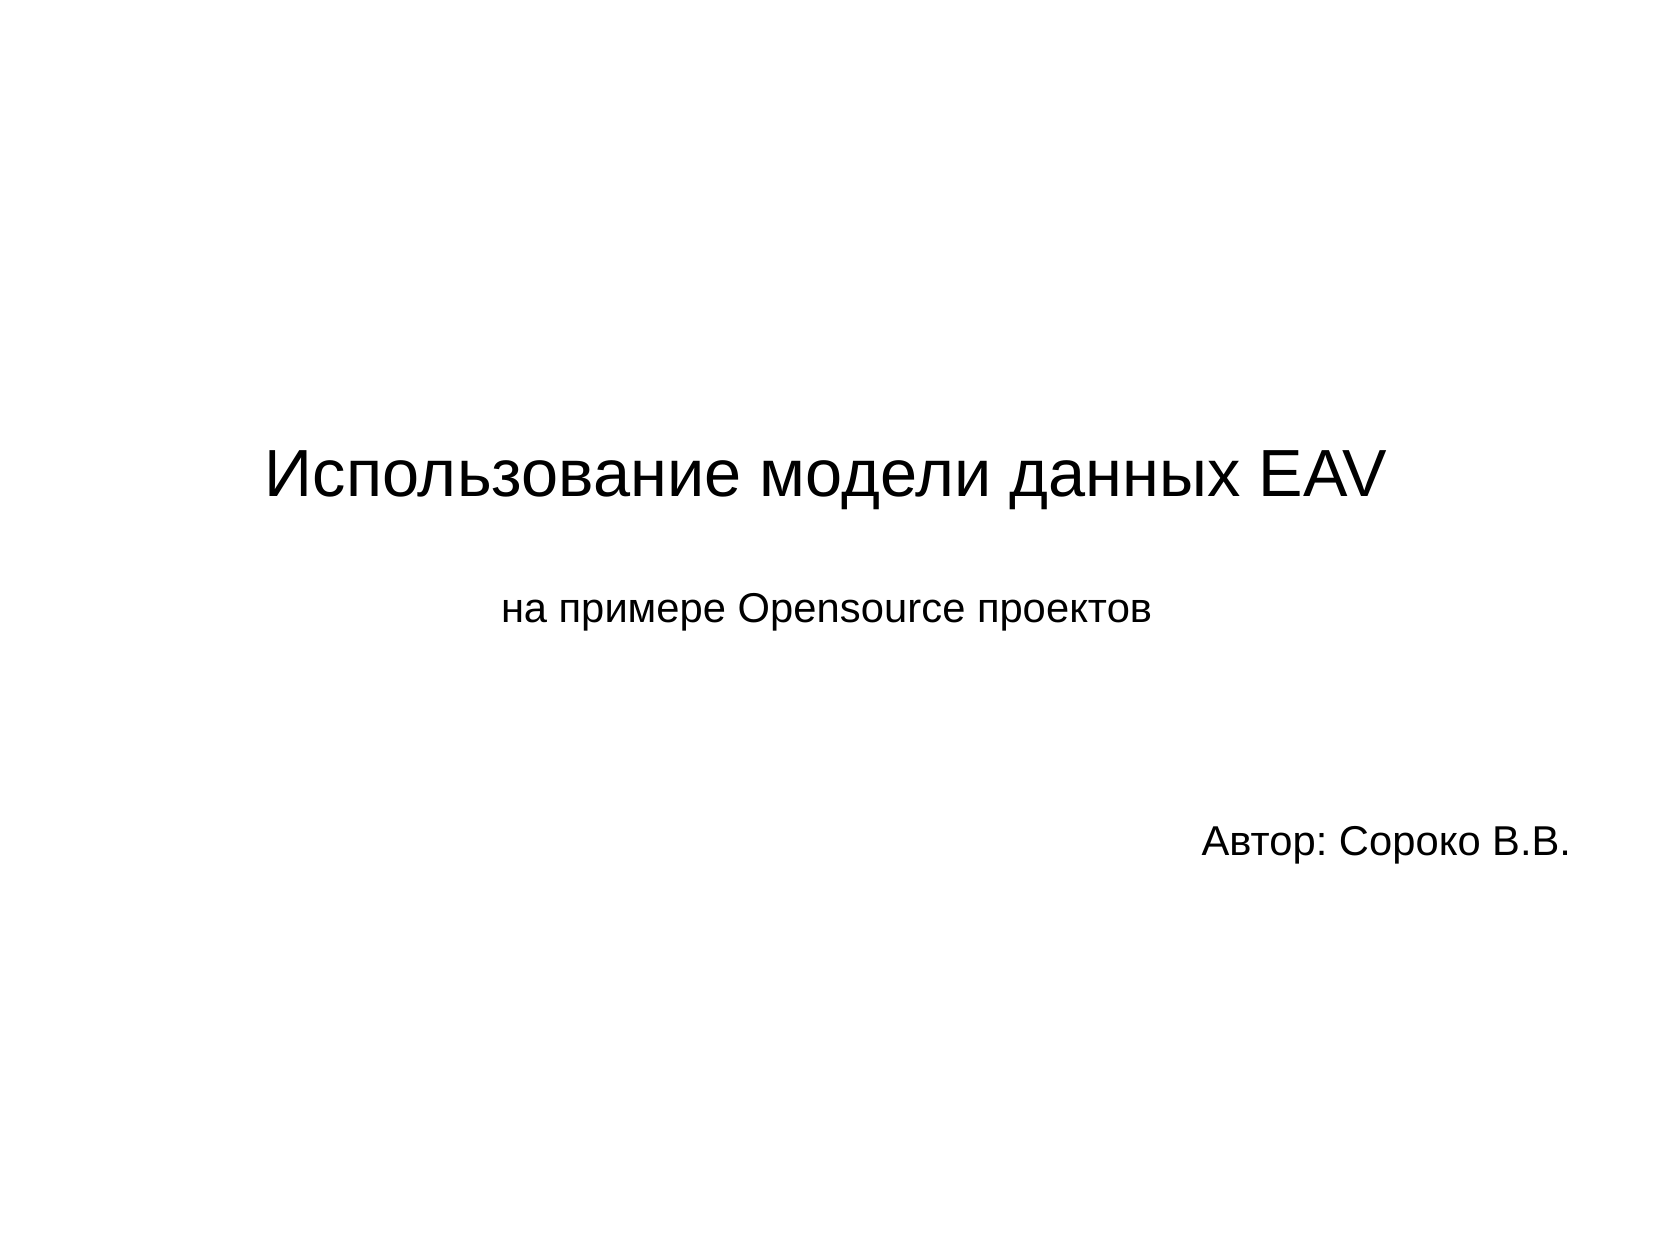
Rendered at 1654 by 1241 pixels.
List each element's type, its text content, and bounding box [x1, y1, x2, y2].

subtitle Использование модели данных EAV на примере Opensource проектов Автор: Сороко В.В. [82, 290, 1571, 1010]
